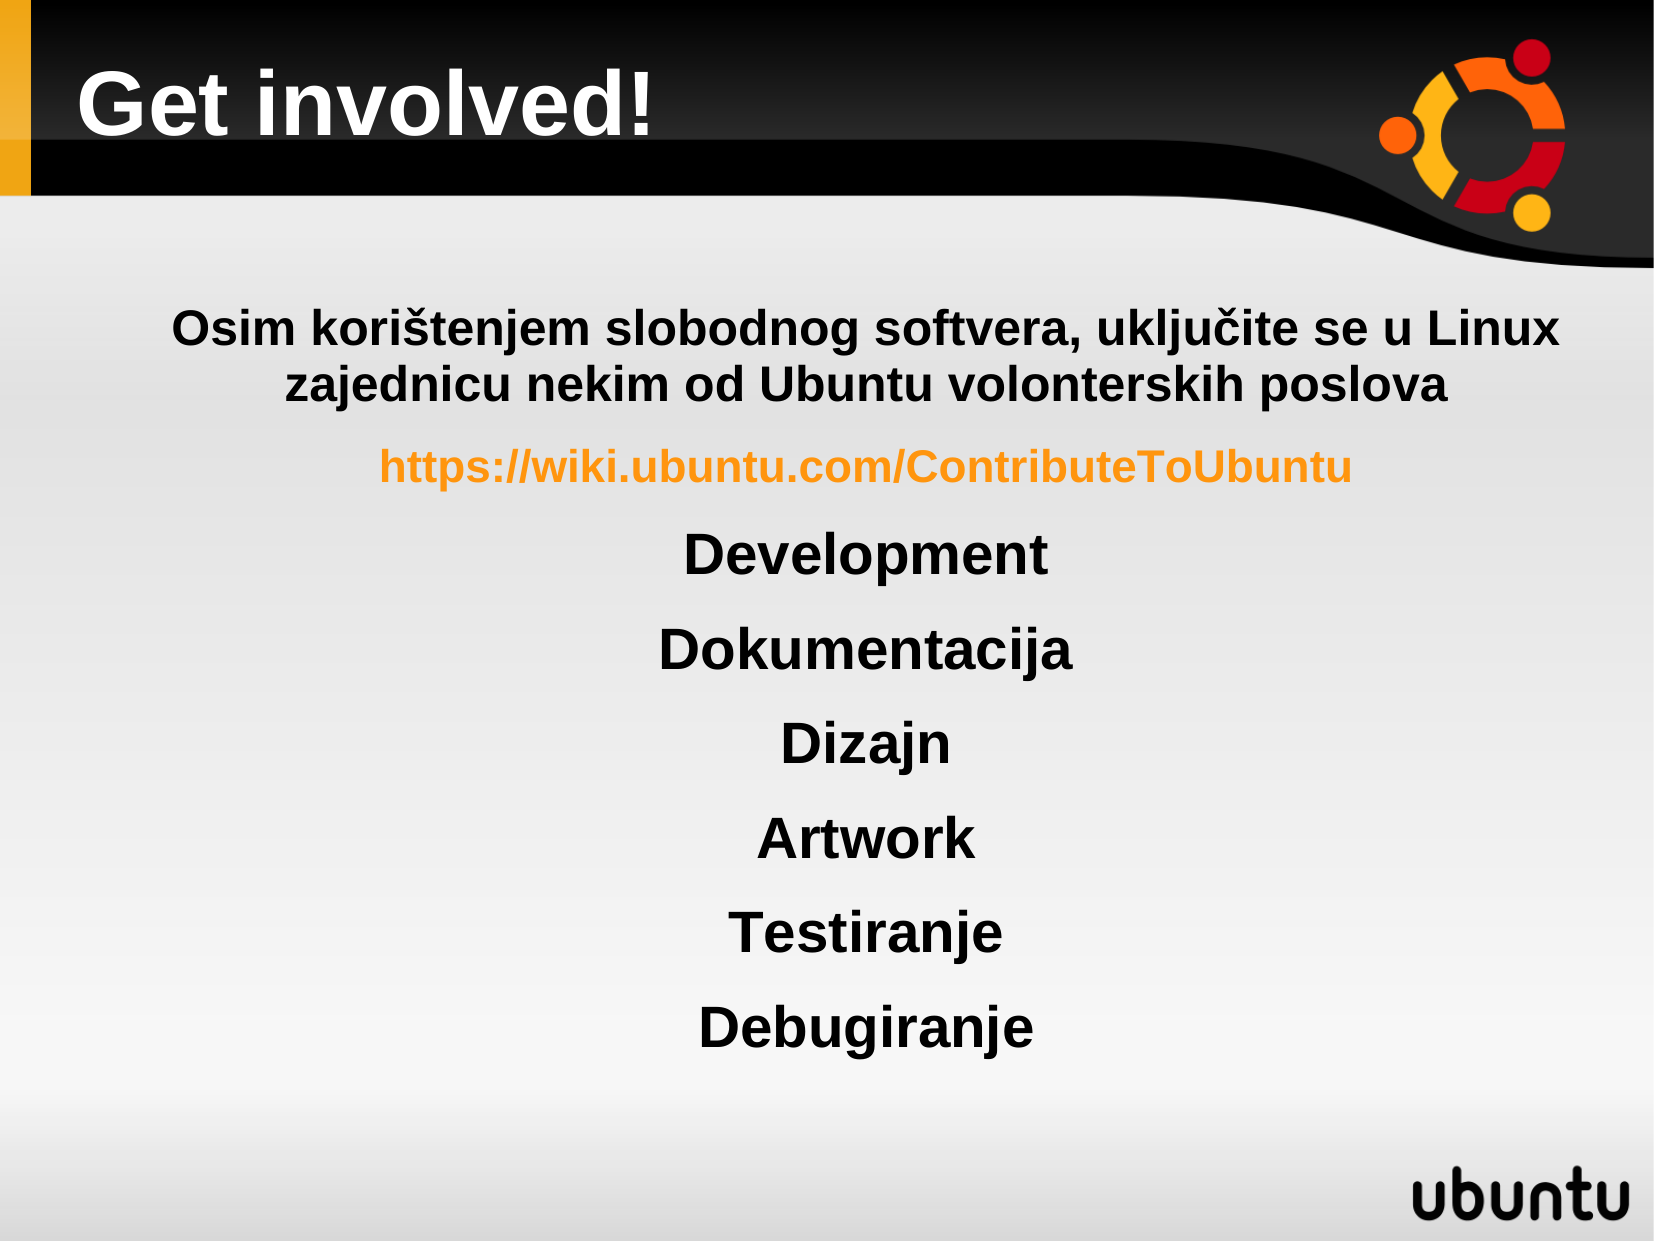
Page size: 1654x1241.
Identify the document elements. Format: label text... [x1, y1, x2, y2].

list Osim korištenjem slobodnog softvera, uključite se u Linux zajednicu nekim od Ubuntu volonterskih poslova https://wiki.ubuntu.com/ContributeToUbuntu Development Dokumentacija Dizajn Artwork Testiranje Debugiranje [86, 300, 1576, 1164]
picture [0, 0, 1654, 1241]
title Get involved! [76, 7, 1565, 200]
